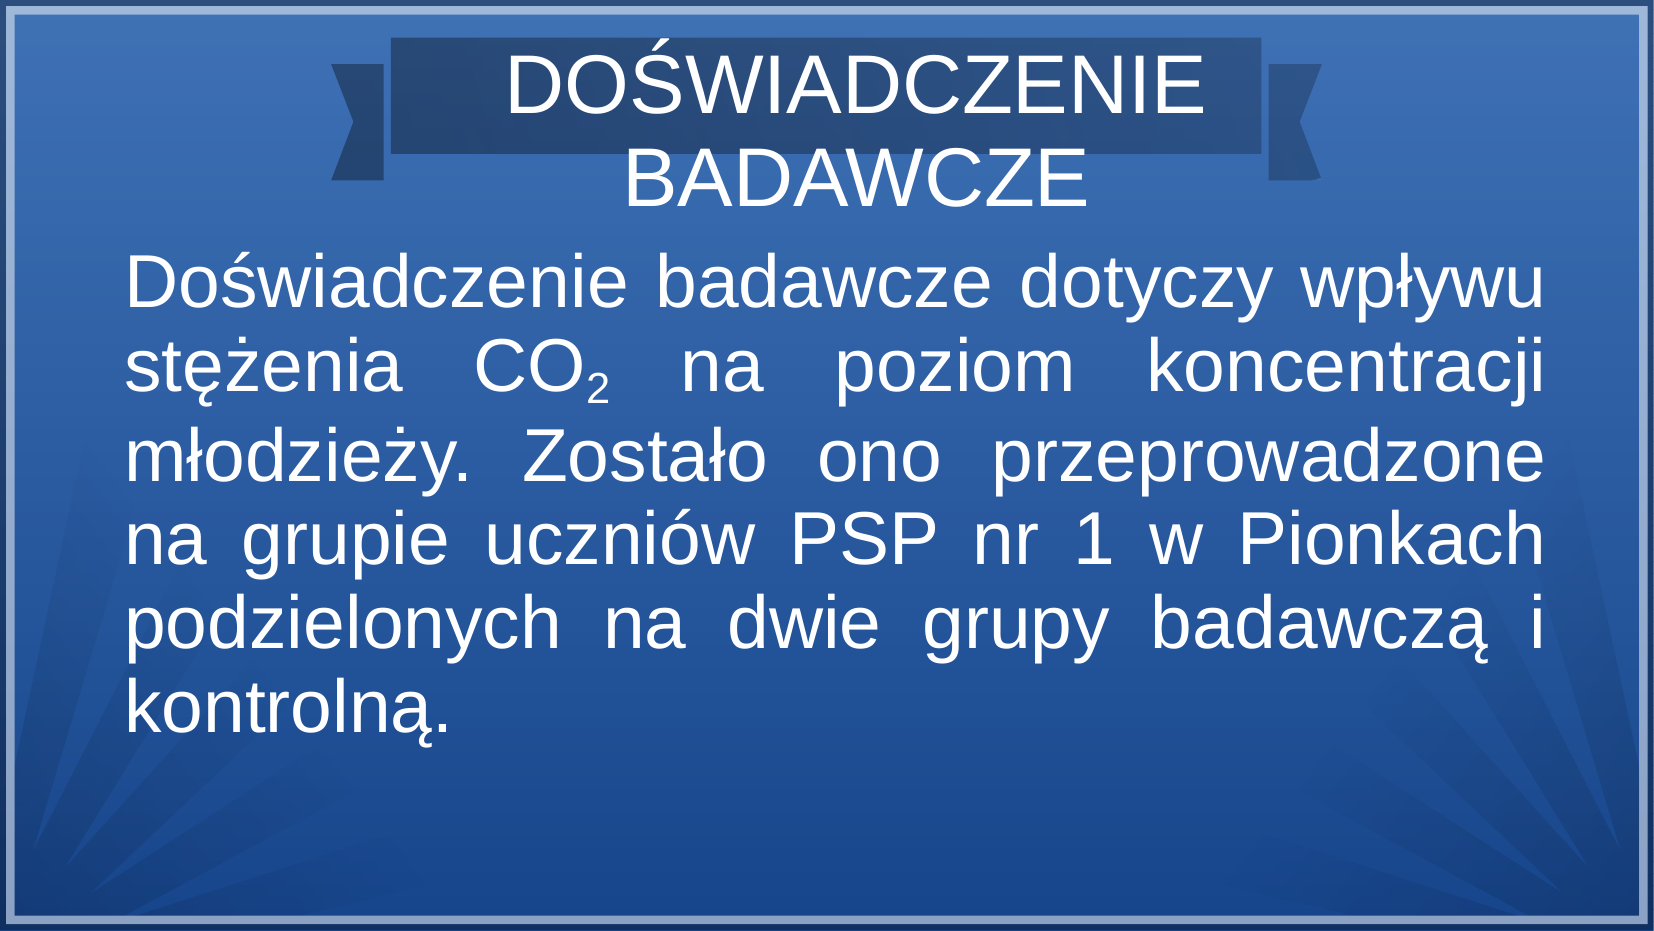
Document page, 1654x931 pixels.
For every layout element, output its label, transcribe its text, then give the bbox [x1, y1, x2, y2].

list Doświadczenie badawcze dotyczy wpływu stężenia CO2 na poziom koncentracji młodzieży. Zostało ono przeprowadzone na grupie uczniów PSP nr 1 w Pionkach podzielonych na dwie grupy badawczą i kontrolną. [59, 239, 1548, 863]
title DOŚWIADCZENIE BADAWCZE [389, 38, 1264, 225]
